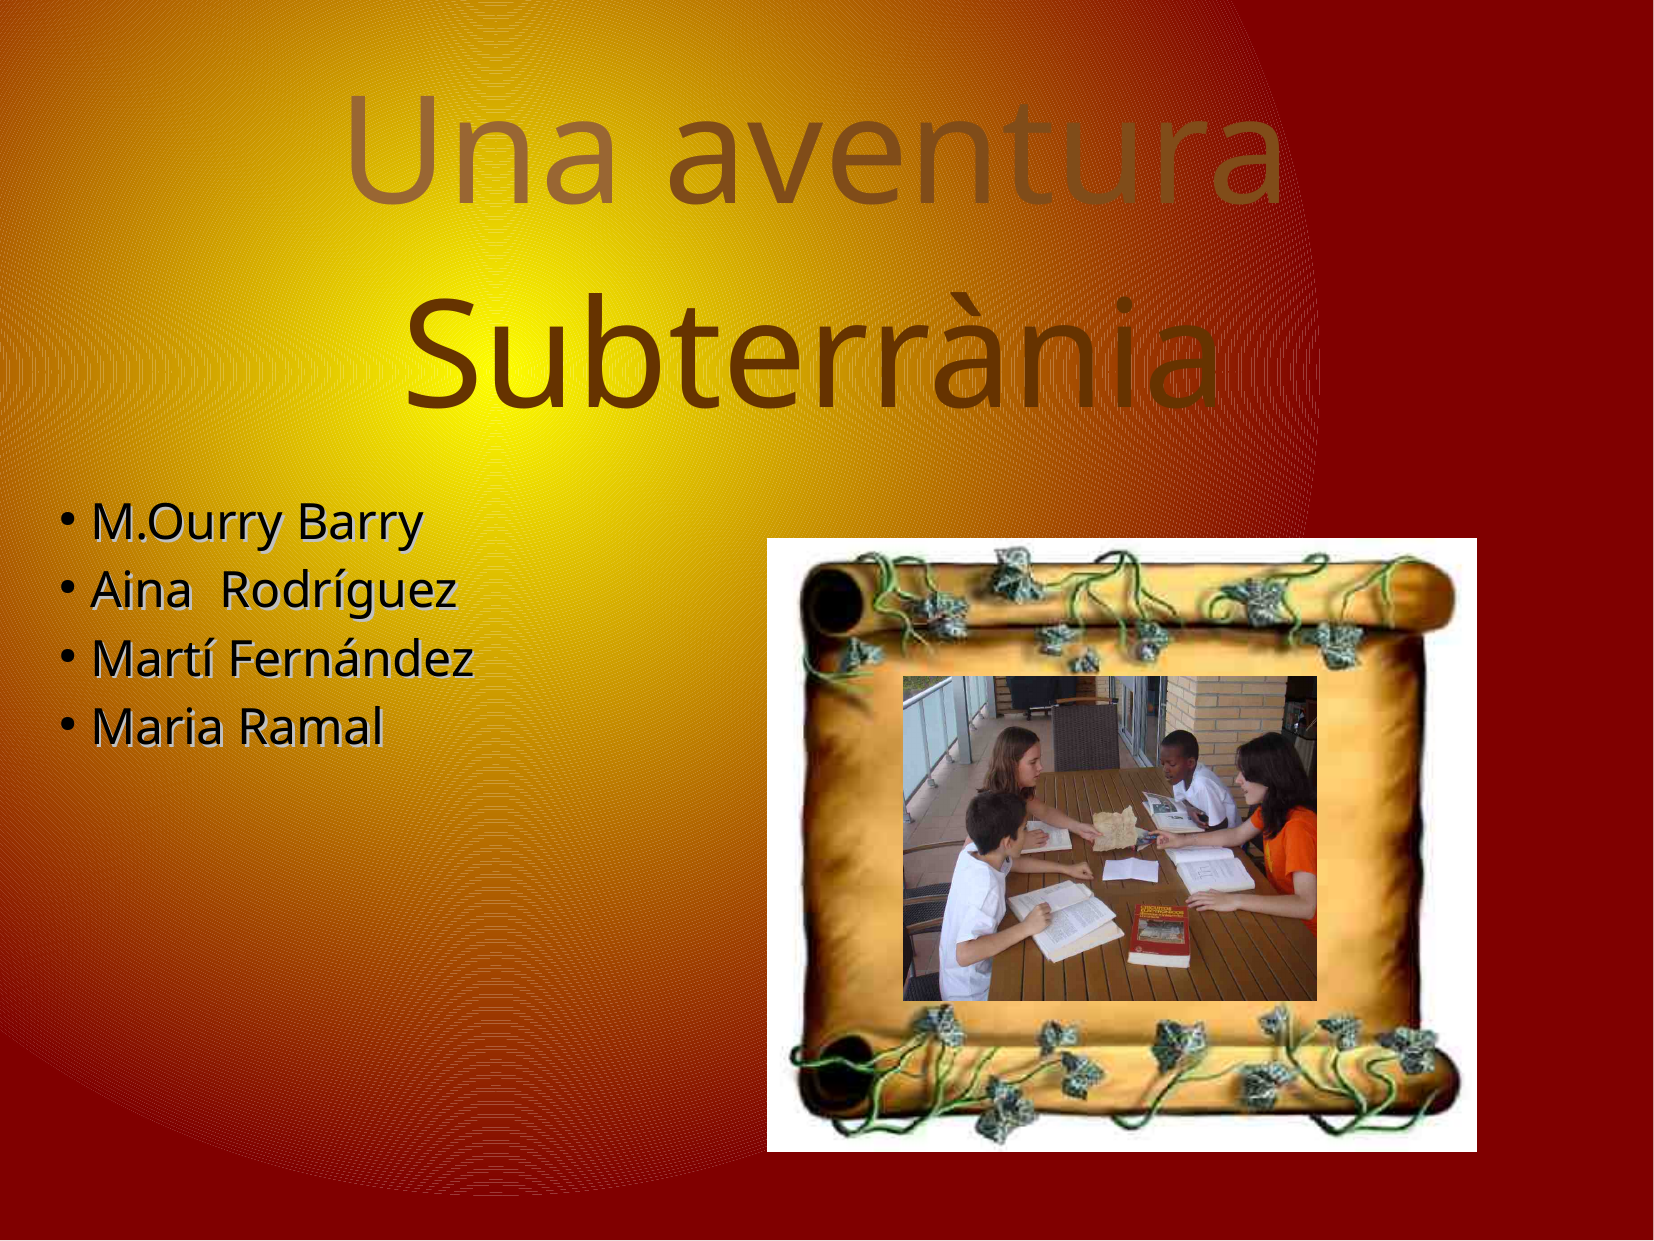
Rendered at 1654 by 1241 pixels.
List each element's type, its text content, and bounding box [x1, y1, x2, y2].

picture [767, 538, 1477, 1152]
title Una aventura Subterrània [59, 59, 1571, 436]
subtitle M.Ourry Barry Aina Rodríguez Martí Fernández Maria Ramal [59, 413, 1099, 832]
